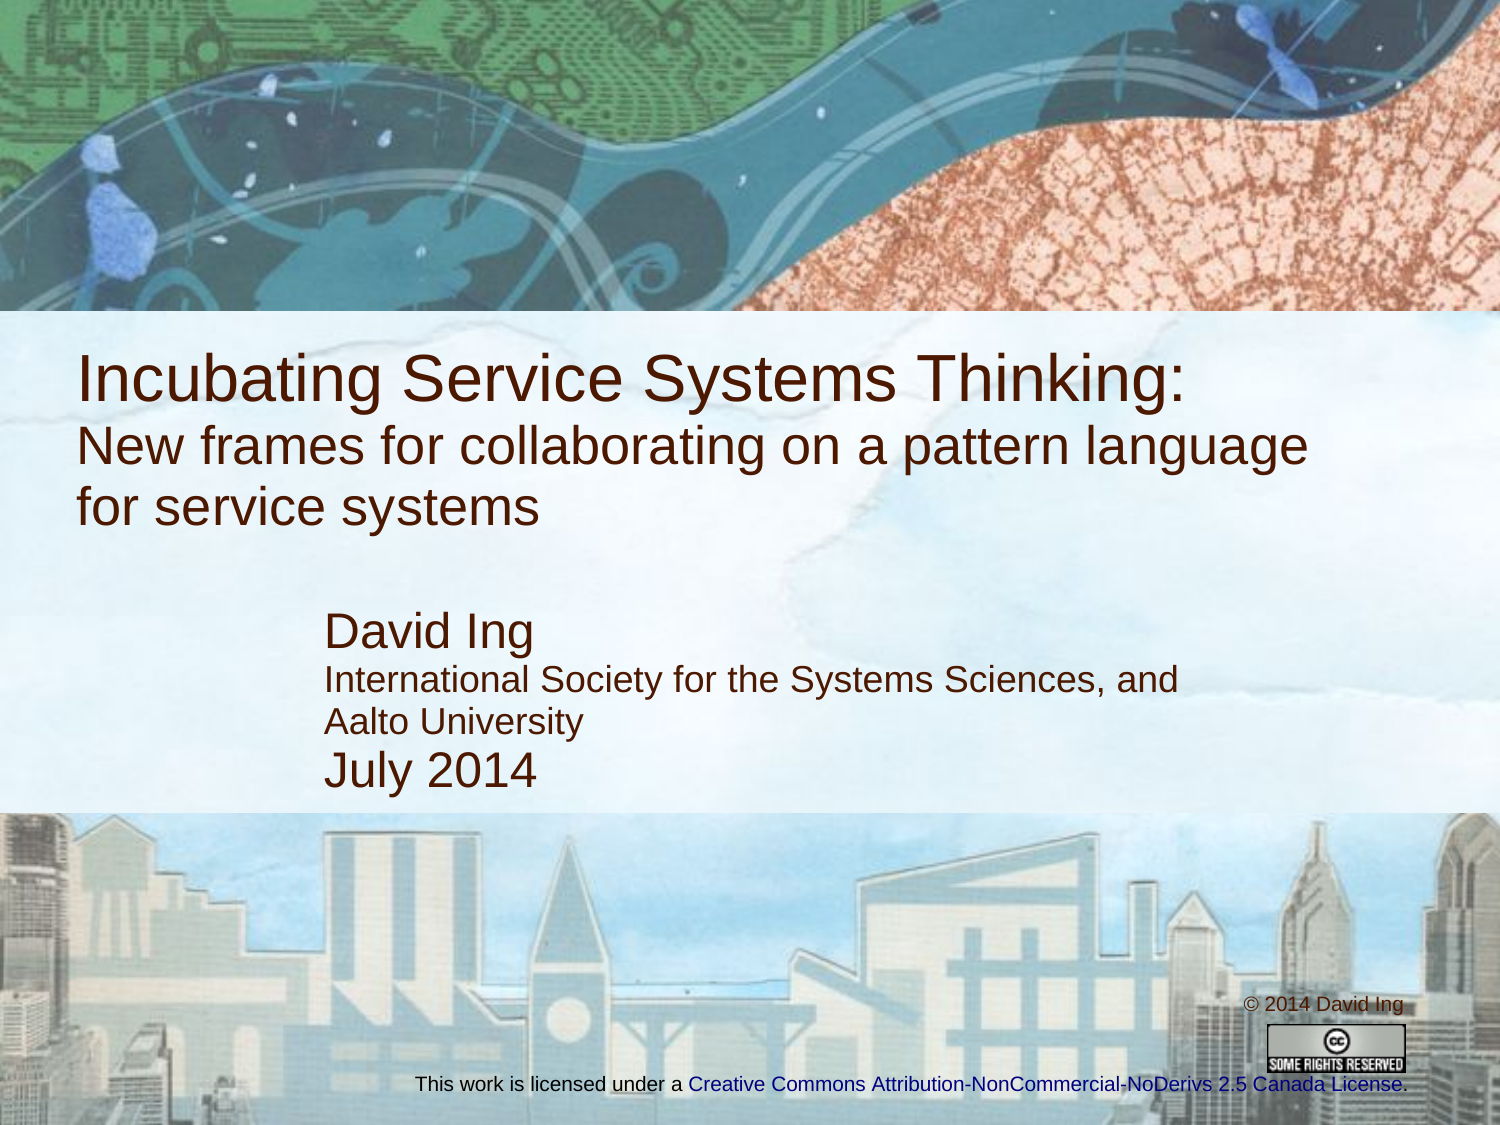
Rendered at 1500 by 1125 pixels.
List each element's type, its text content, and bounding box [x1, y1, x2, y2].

list David Ing International Society for the Systems Sciences, and Aalto University July 2014 [324, 602, 1375, 809]
picture [0, 0, 1500, 1125]
title Incubating Service Systems Thinking: New frames for collaborating on a pattern language for service systems [76, 328, 1358, 549]
